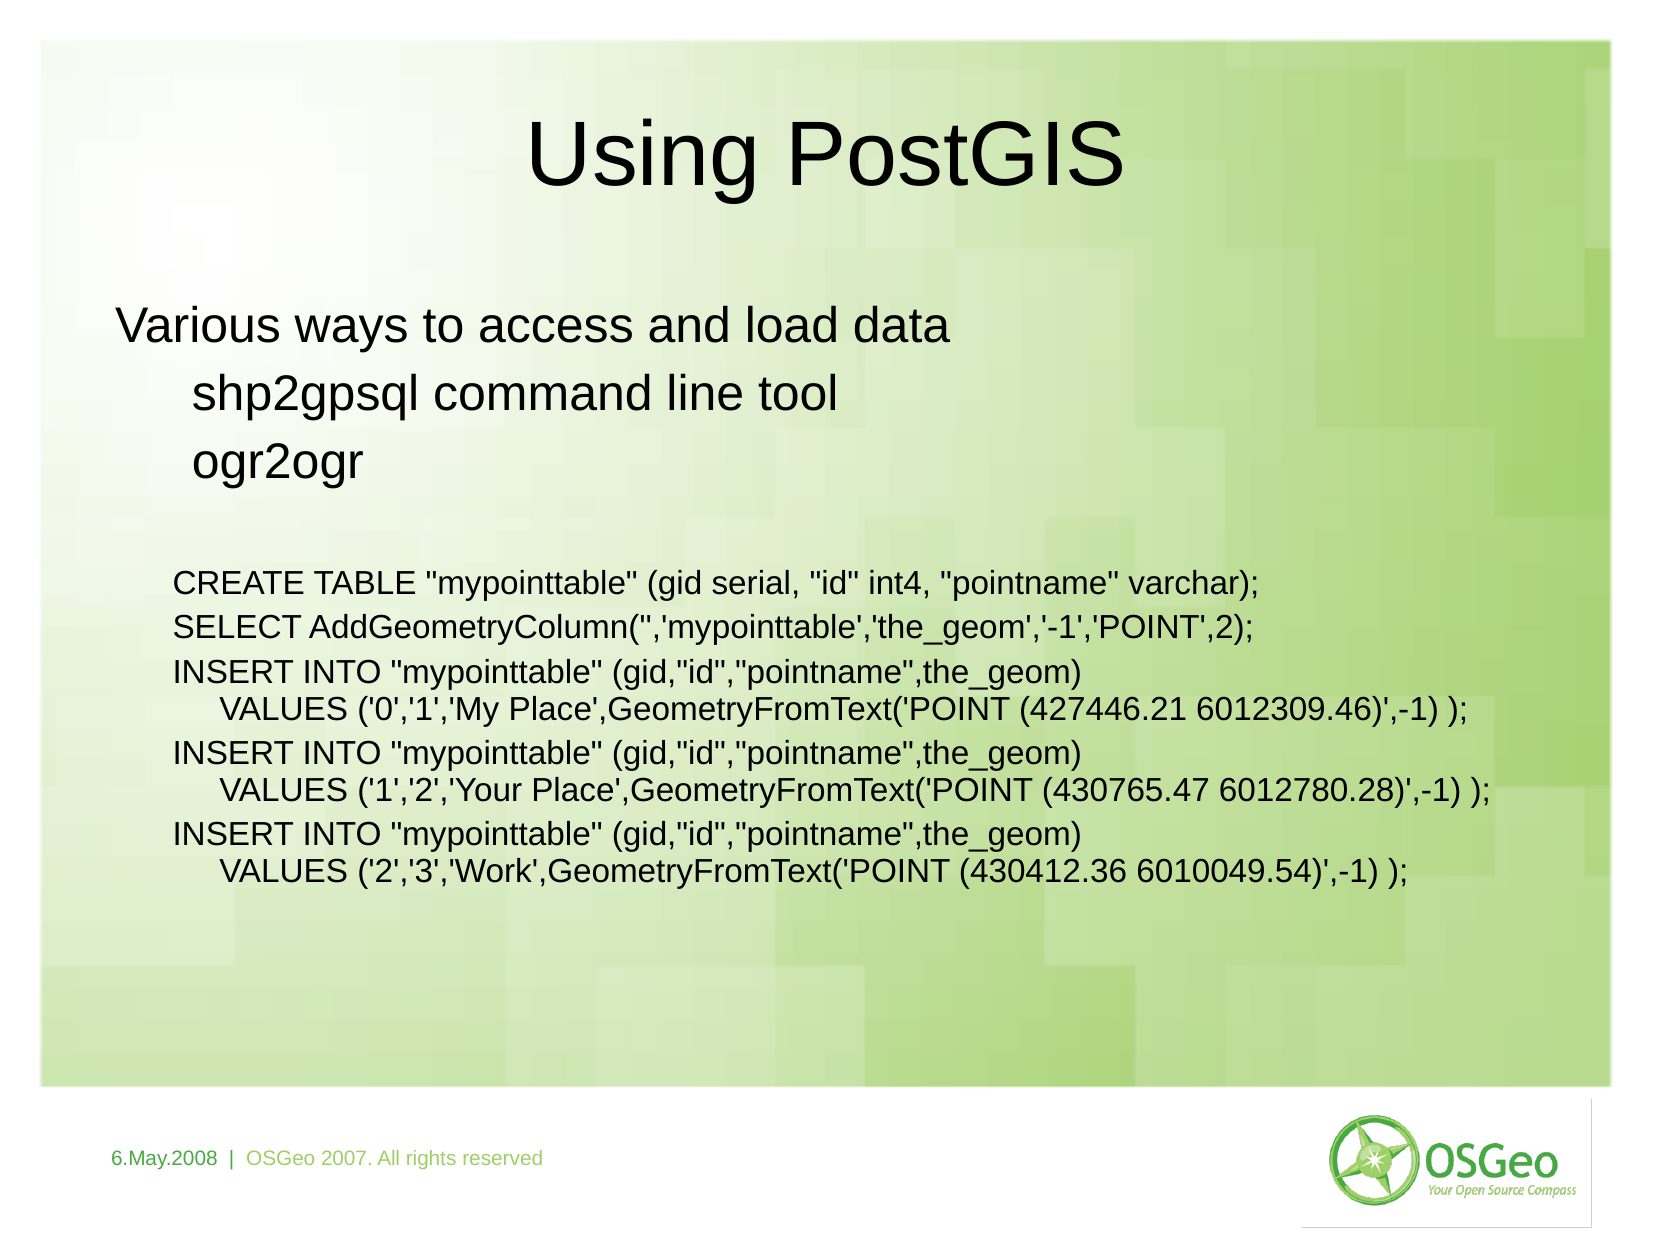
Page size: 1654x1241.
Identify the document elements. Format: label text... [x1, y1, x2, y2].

title Using PostGIS [82, 50, 1571, 257]
picture [0, 1, 1654, 1239]
list Various ways to access and load data shp2gpsql command line tool ogr2ogr CREATE TABLE "mypointtable" (gid serial, "id" int4, "pointname" varchar); SELECT AddGeometryColumn('','mypointtable','the_geom','-1','POINT',2); INSERT INTO "mypointtable" (gid,"id","pointname",the_geom) VALUES ('0','1','My Place',GeometryFromText('POINT (427446.21 6012309.46)',-1) ); INSERT INTO "mypointtable" (gid,"id","pointname",the_geom) VALUES ('1','2','Your Place',GeometryFromText('POINT (430765.47 6012780.28)',-1) ); INSERT INTO "mypointtable" (gid,"id","pointname",the_geom) VALUES ('2','3','Work',GeometryFromText('POINT (430412.36 6010049.54)',-1) ); [82, 289, 1571, 1109]
